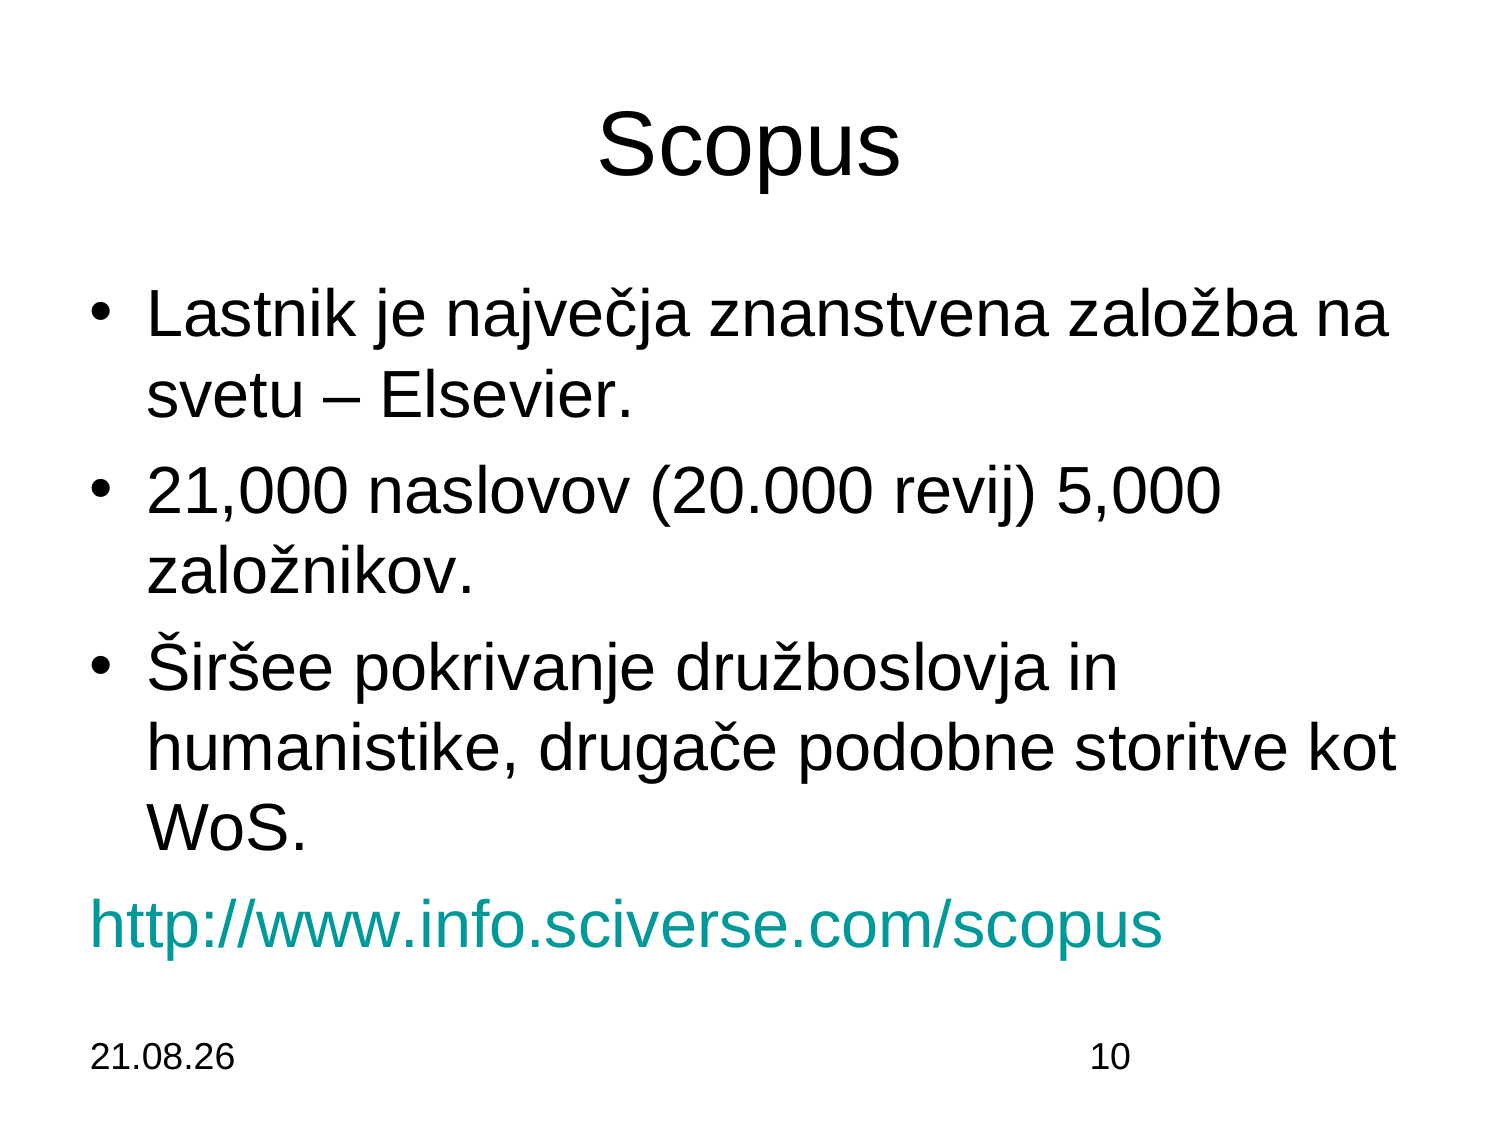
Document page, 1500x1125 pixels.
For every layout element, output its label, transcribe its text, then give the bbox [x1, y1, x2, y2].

title Scopus [75, 45, 1426, 233]
list Lastnik je največja znanstvena založba na svetu – Elsevier. 21,000 naslovov (20.000 revij) 5,000 založnikov. Širšee pokrivanje družboslovja in humanistike, drugače podobne storitve kot WoS. http://www.info.sciverse.com/scopus [75, 262, 1426, 1006]
